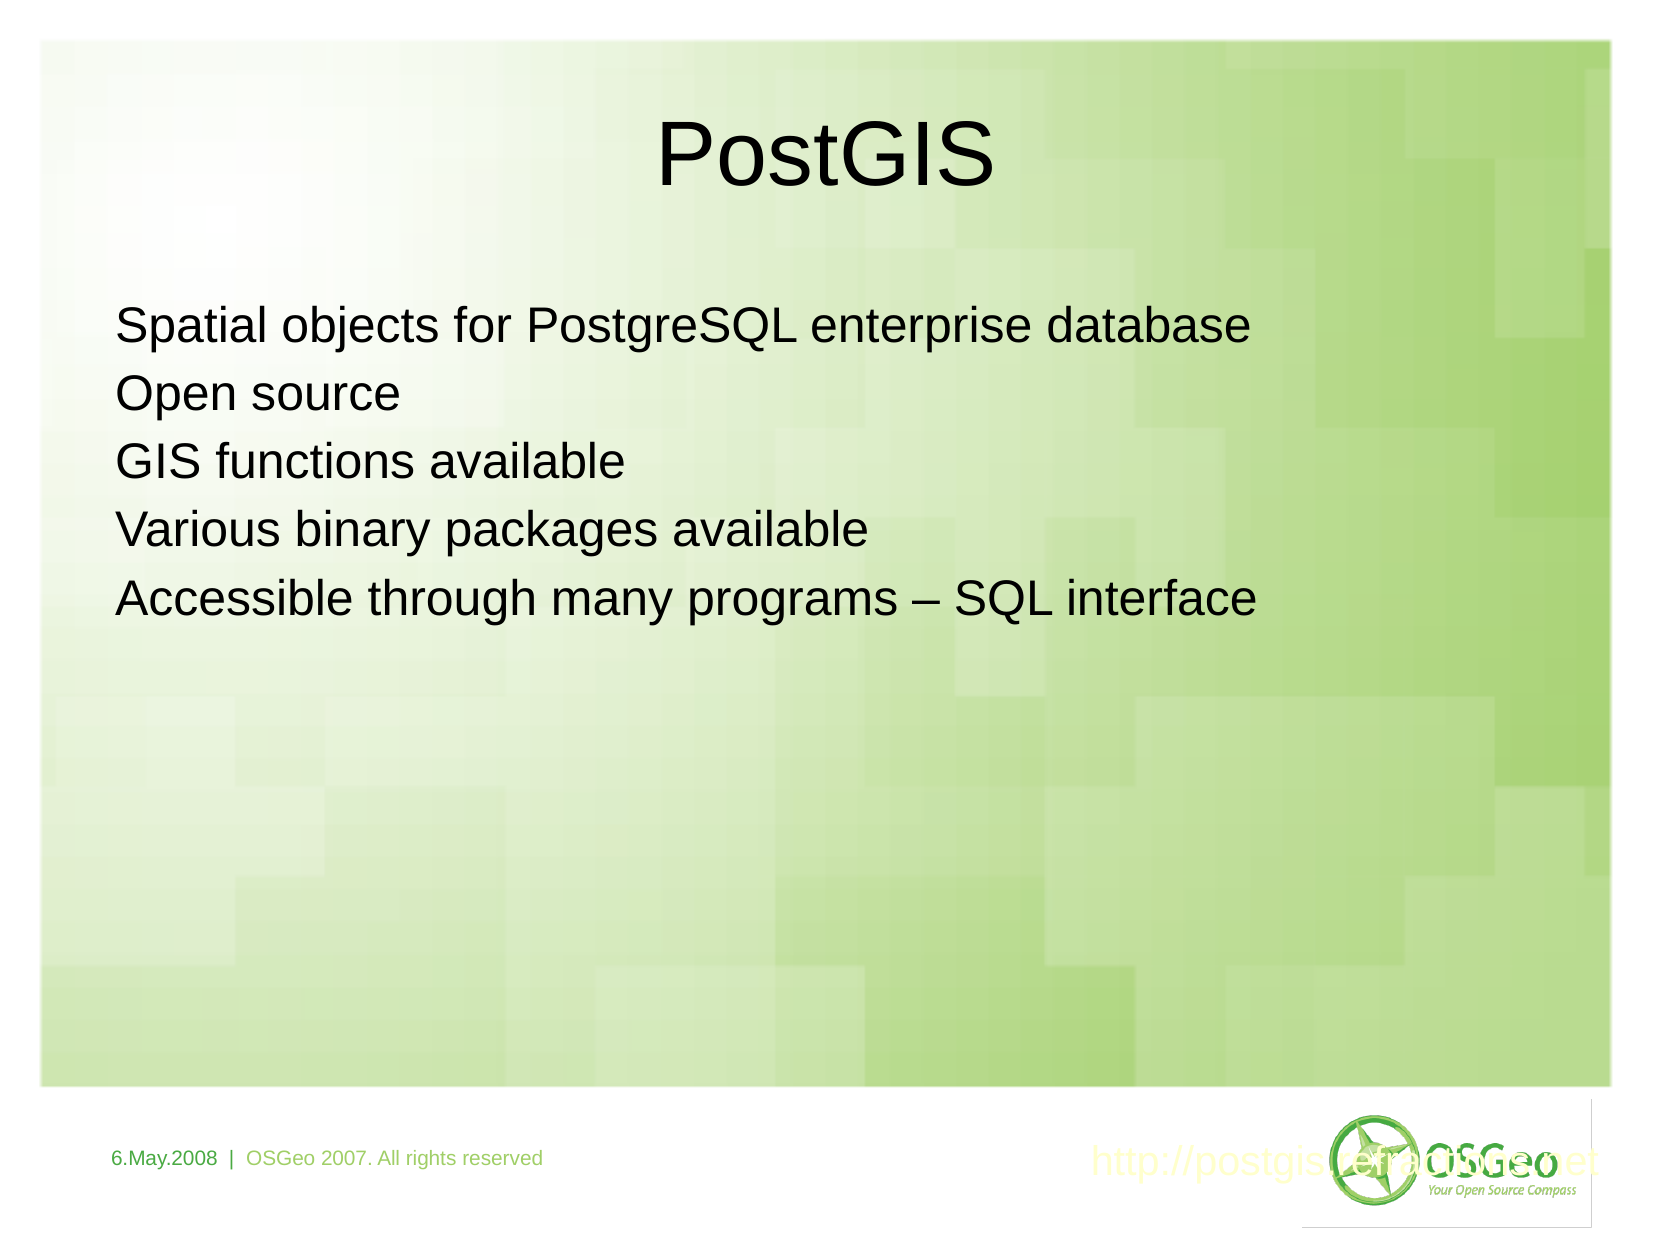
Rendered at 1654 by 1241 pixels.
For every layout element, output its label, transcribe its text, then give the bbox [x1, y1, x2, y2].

picture [0, 1, 1654, 1239]
title PostGIS [82, 50, 1571, 257]
list Spatial objects for PostgreSQL enterprise database Open source GIS functions available Various binary packages available Accessible through many programs – SQL interface [82, 289, 1571, 1109]
text_box http://postgis.refractions.net [1076, 1143, 1615, 1190]
